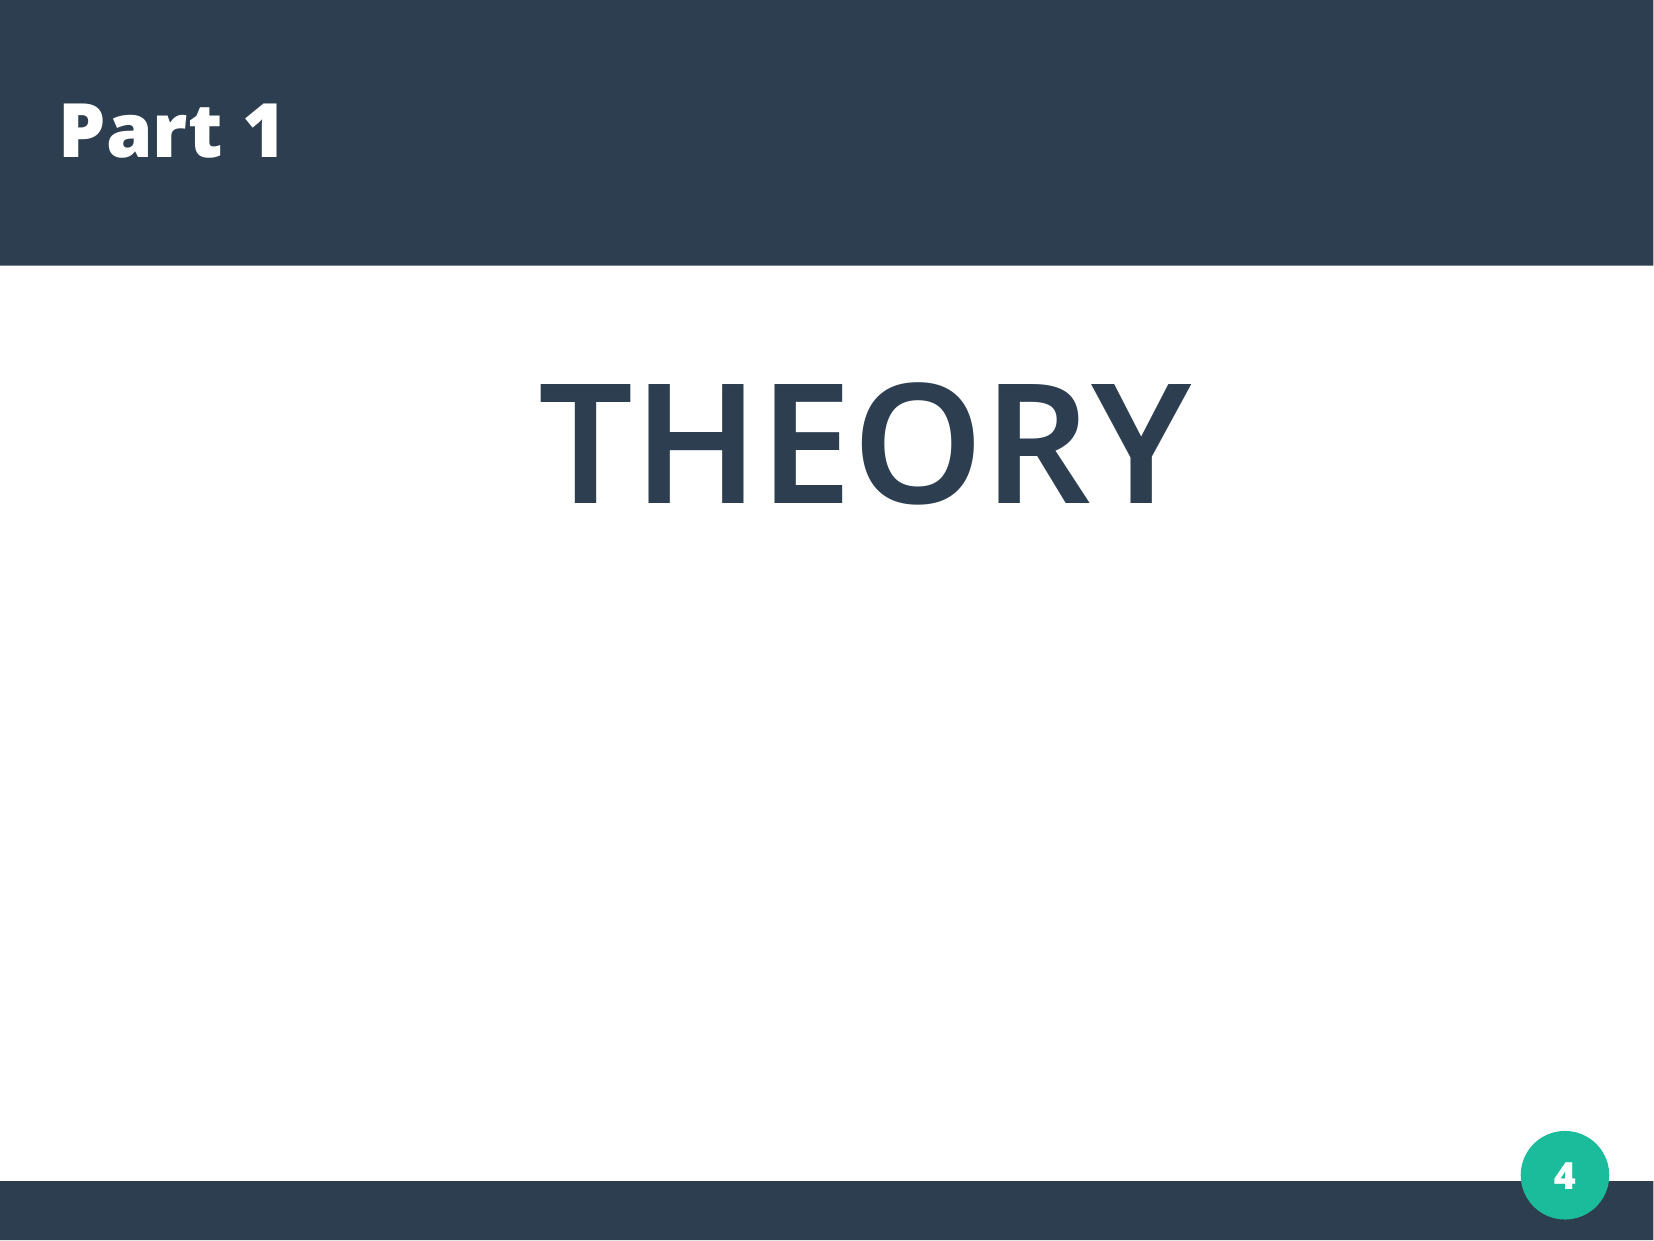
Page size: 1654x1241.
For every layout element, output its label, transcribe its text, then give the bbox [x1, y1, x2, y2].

list THEORY [59, 324, 1595, 1152]
title Part 1 [59, 49, 1595, 207]
